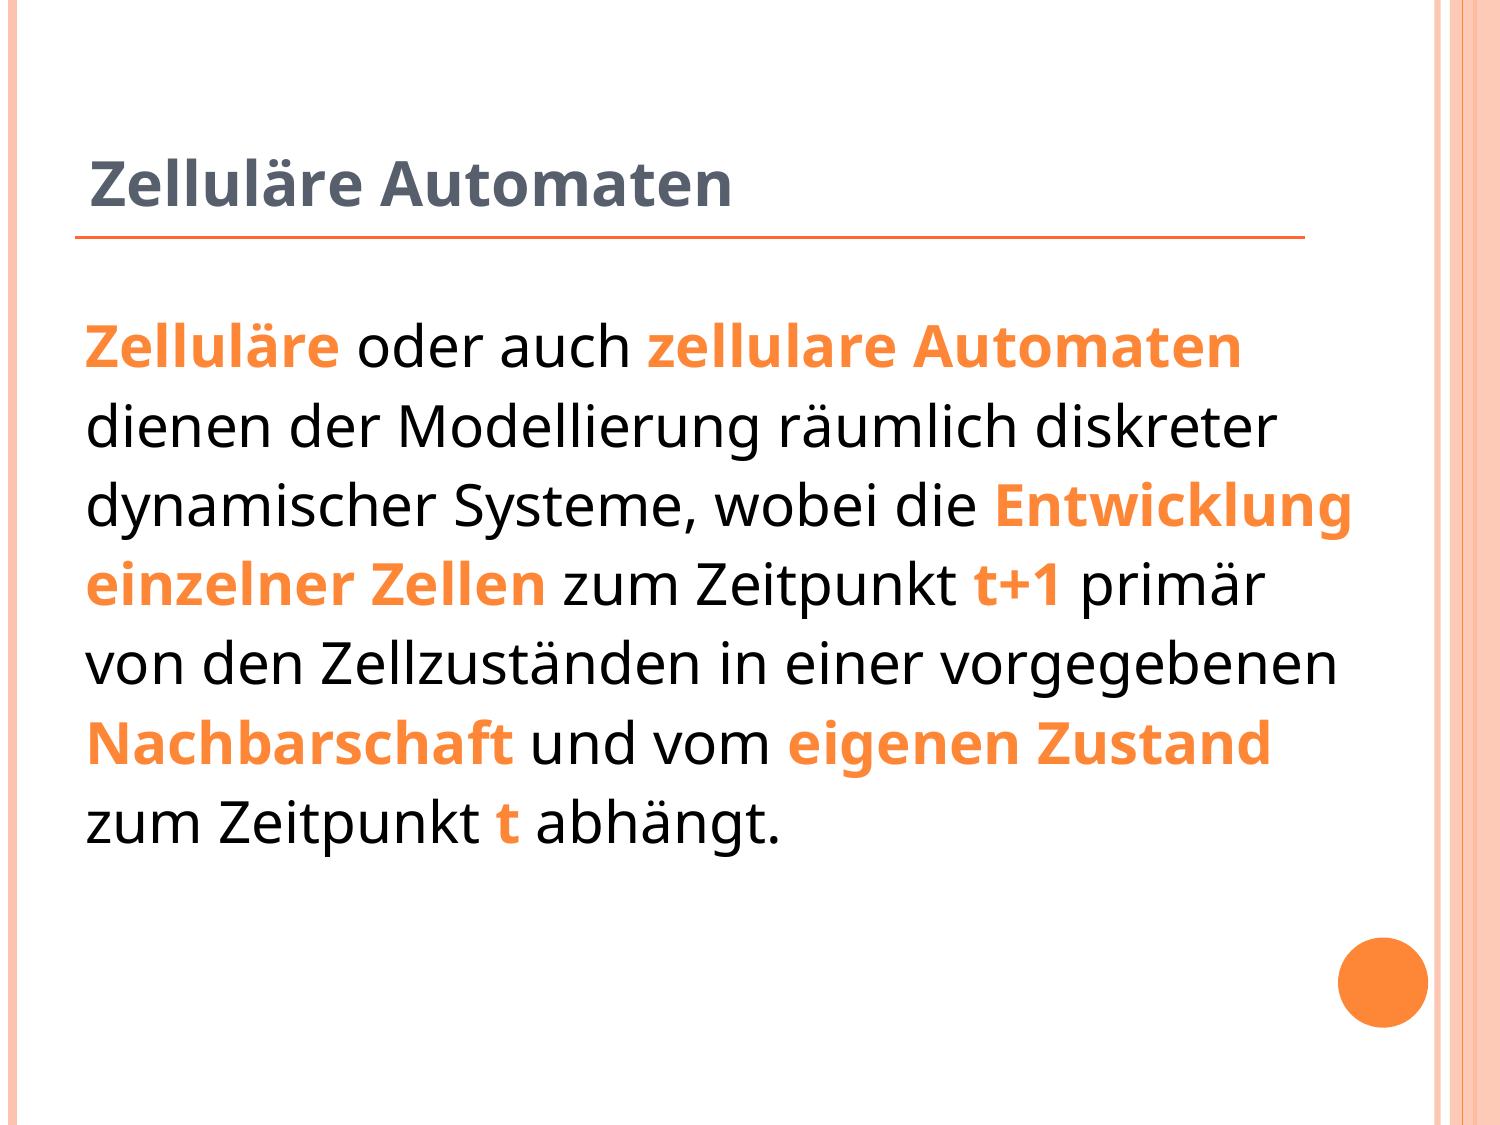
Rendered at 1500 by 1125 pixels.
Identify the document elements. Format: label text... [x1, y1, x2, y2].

list Zelluläre oder auch zellulare Automaten dienen der Modellierung räumlich diskreter dynamischer Systeme, wobei die Entwicklung einzelner Zellen zum Zeitpunkt t+1 primär von den Zellzuständen in einer vorgegebenen Nachbarschaft und vom eigenen Zustand zum Zeitpunkt t abhängt. [0, 297, 1394, 949]
title Zelluläre Automaten [75, 44, 1479, 233]
